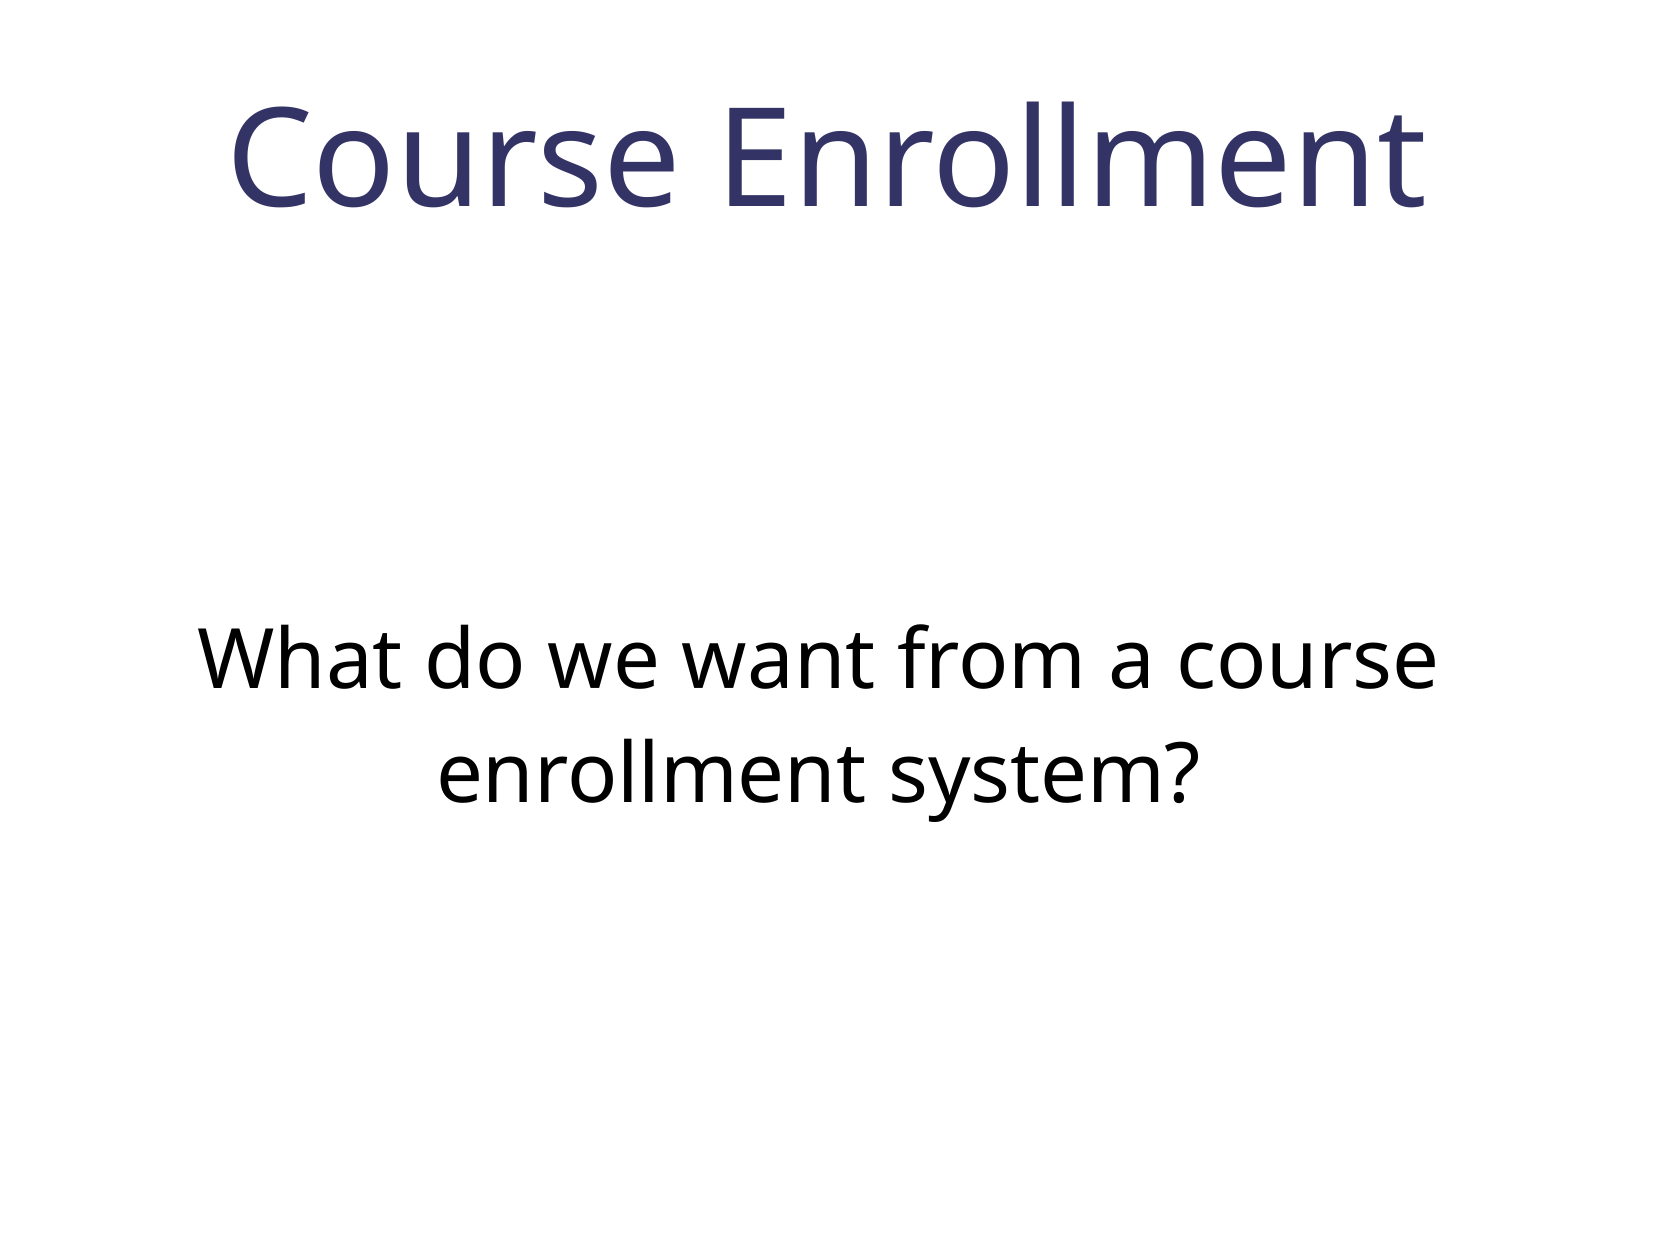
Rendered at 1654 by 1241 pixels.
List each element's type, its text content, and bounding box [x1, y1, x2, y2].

title Course Enrollment [82, 56, 1571, 250]
text_box What do we want from a course enrollment system? [75, 600, 1564, 803]
